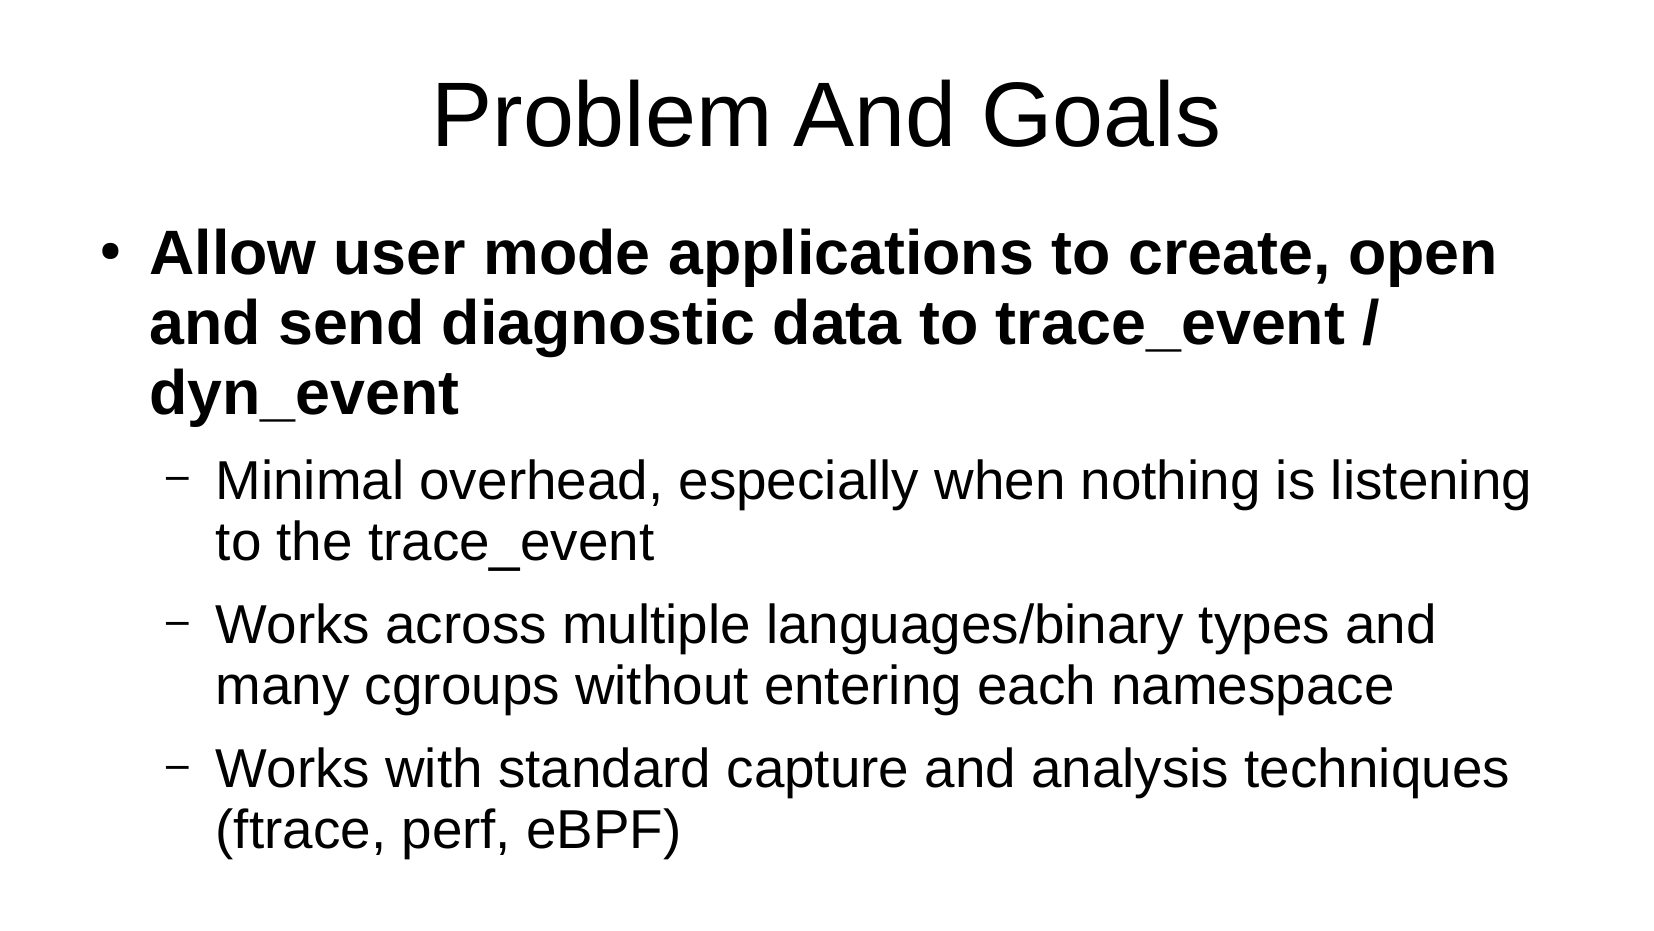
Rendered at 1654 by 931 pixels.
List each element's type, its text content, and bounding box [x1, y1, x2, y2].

title Problem And Goals [82, 37, 1571, 193]
list Allow user mode applications to create, open and send diagnostic data to trace_event / dyn_event Minimal overhead, especially when nothing is listening to the trace_event Works across multiple languages/binary types and many cgroups without entering each namespace Works with standard capture and analysis techniques (ftrace, perf, eBPF) [82, 217, 1571, 863]
